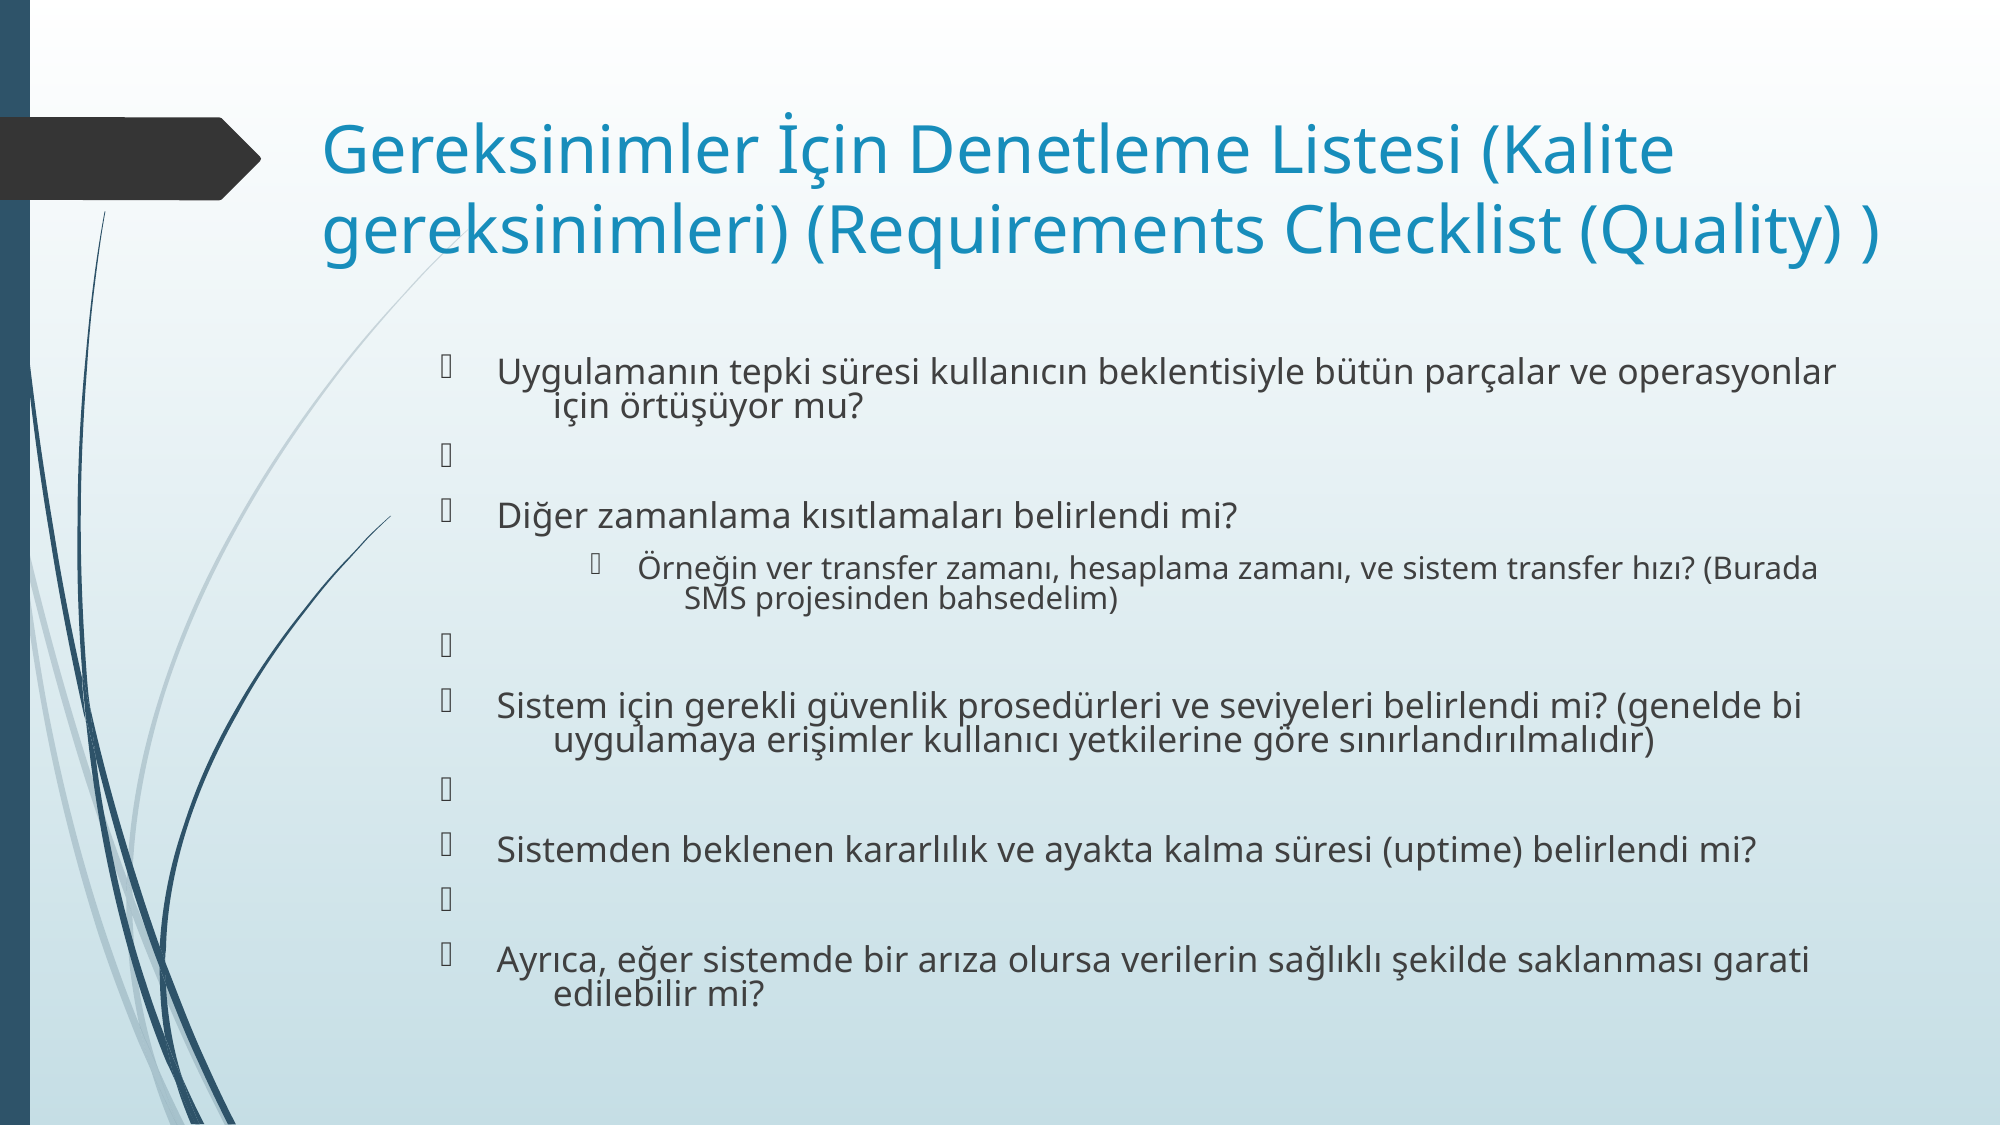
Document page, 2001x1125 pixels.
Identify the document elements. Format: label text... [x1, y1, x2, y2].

list Uygulamanın tepki süresi kullanıcın beklentisiyle bütün parçalar ve operasyonlar için örtüşüyor mu? Diğer zamanlama kısıtlamaları belirlendi mi? Örneğin ver transfer zamanı, hesaplama zamanı, ve sistem transfer hızı? (Burada SMS projesinden bahsedelim) Sistem için gerekli güvenlik prosedürleri ve seviyeleri belirlendi mi? (genelde bi uygulamaya erişimler kullanıcı yetkilerine göre sınırlandırılmalıdır) Sistemden beklenen kararlılık ve ayakta kalma süresi (uptime) belirlendi mi? Ayrıca, eğer sistemde bir arıza olursa verilerin sağlıklı şekilde saklanması garati edilebilir mi? [425, 350, 1888, 1068]
title Gereksinimler İçin Denetleme Listesi (Kalite gereksinimleri) (Requirements Checklist (Quality) ) [306, 99, 2000, 310]
